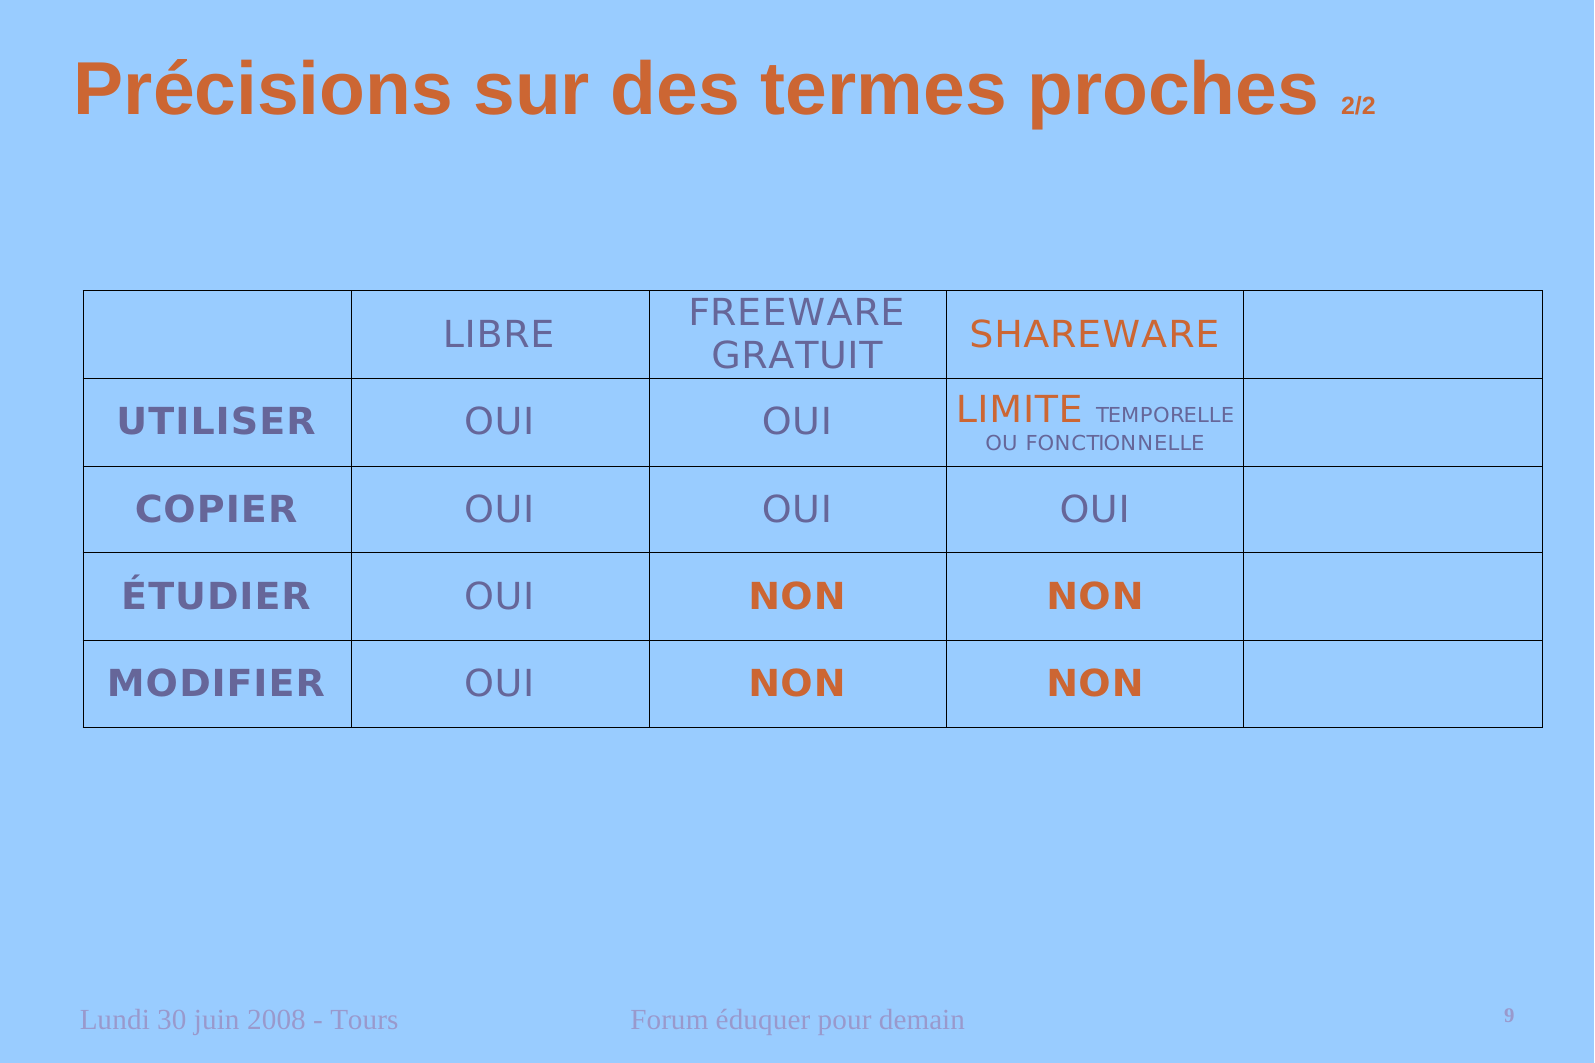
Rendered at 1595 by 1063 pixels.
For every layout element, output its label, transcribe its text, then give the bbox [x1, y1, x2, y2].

title Précisions sur des termes proches 2/2 [74, 7, 1510, 171]
chart [82, 290, 1545, 1063]
